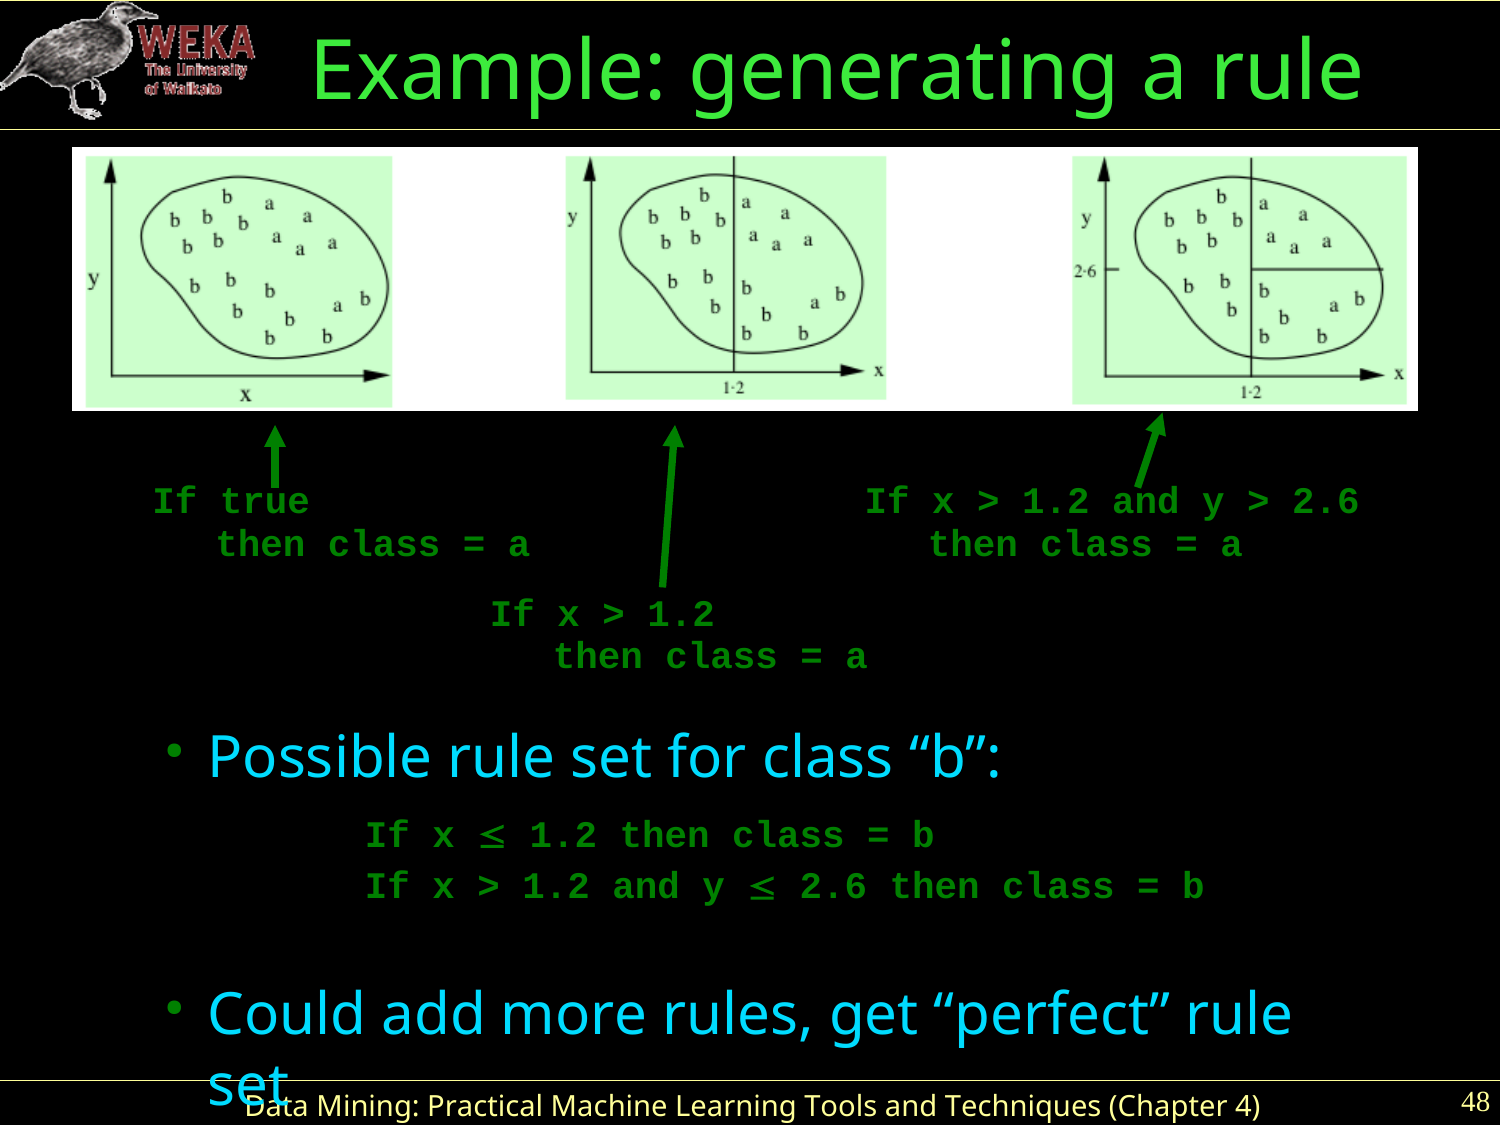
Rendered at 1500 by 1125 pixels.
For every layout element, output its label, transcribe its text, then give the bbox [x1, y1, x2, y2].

picture [0, 1, 266, 129]
text_box If x > 1.2 and y > 2.6 then class = a [849, 474, 1413, 580]
picture [72, 147, 1418, 411]
text_box If true then class = a [137, 474, 667, 580]
text_box If x  1.2 then class = b If x > 1.2 and y  2.6 then class = b [350, 808, 1251, 923]
text_box If true then class = a [667, 474, 676, 580]
title Example: generating a rule [295, 0, 1500, 148]
text_box Possible rule set for class “b”: Could add more rules, get “perfect” rule set [149, 712, 1388, 1014]
text_box If x > 1.2 then class = a [474, 587, 1013, 693]
